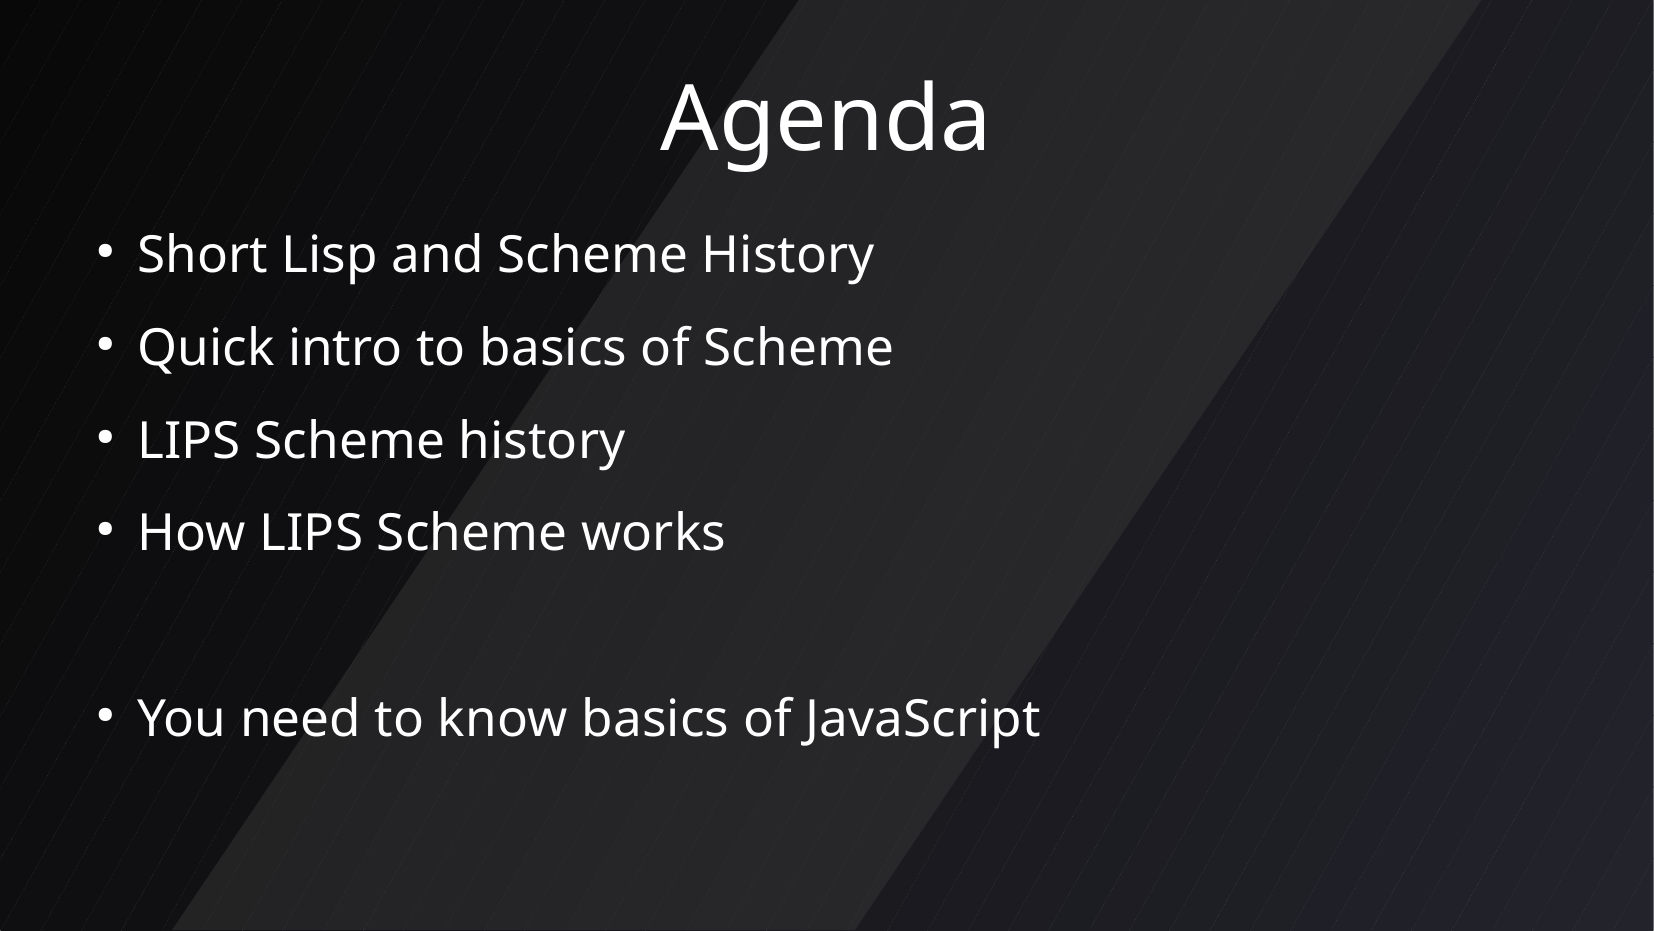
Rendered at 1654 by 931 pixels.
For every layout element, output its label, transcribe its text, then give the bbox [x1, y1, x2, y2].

list Short Lisp and Scheme History Quick intro to basics of Scheme LIPS Scheme history How LIPS Scheme works You need to know basics of JavaScript [82, 217, 1571, 758]
title Agenda [82, 37, 1571, 193]
